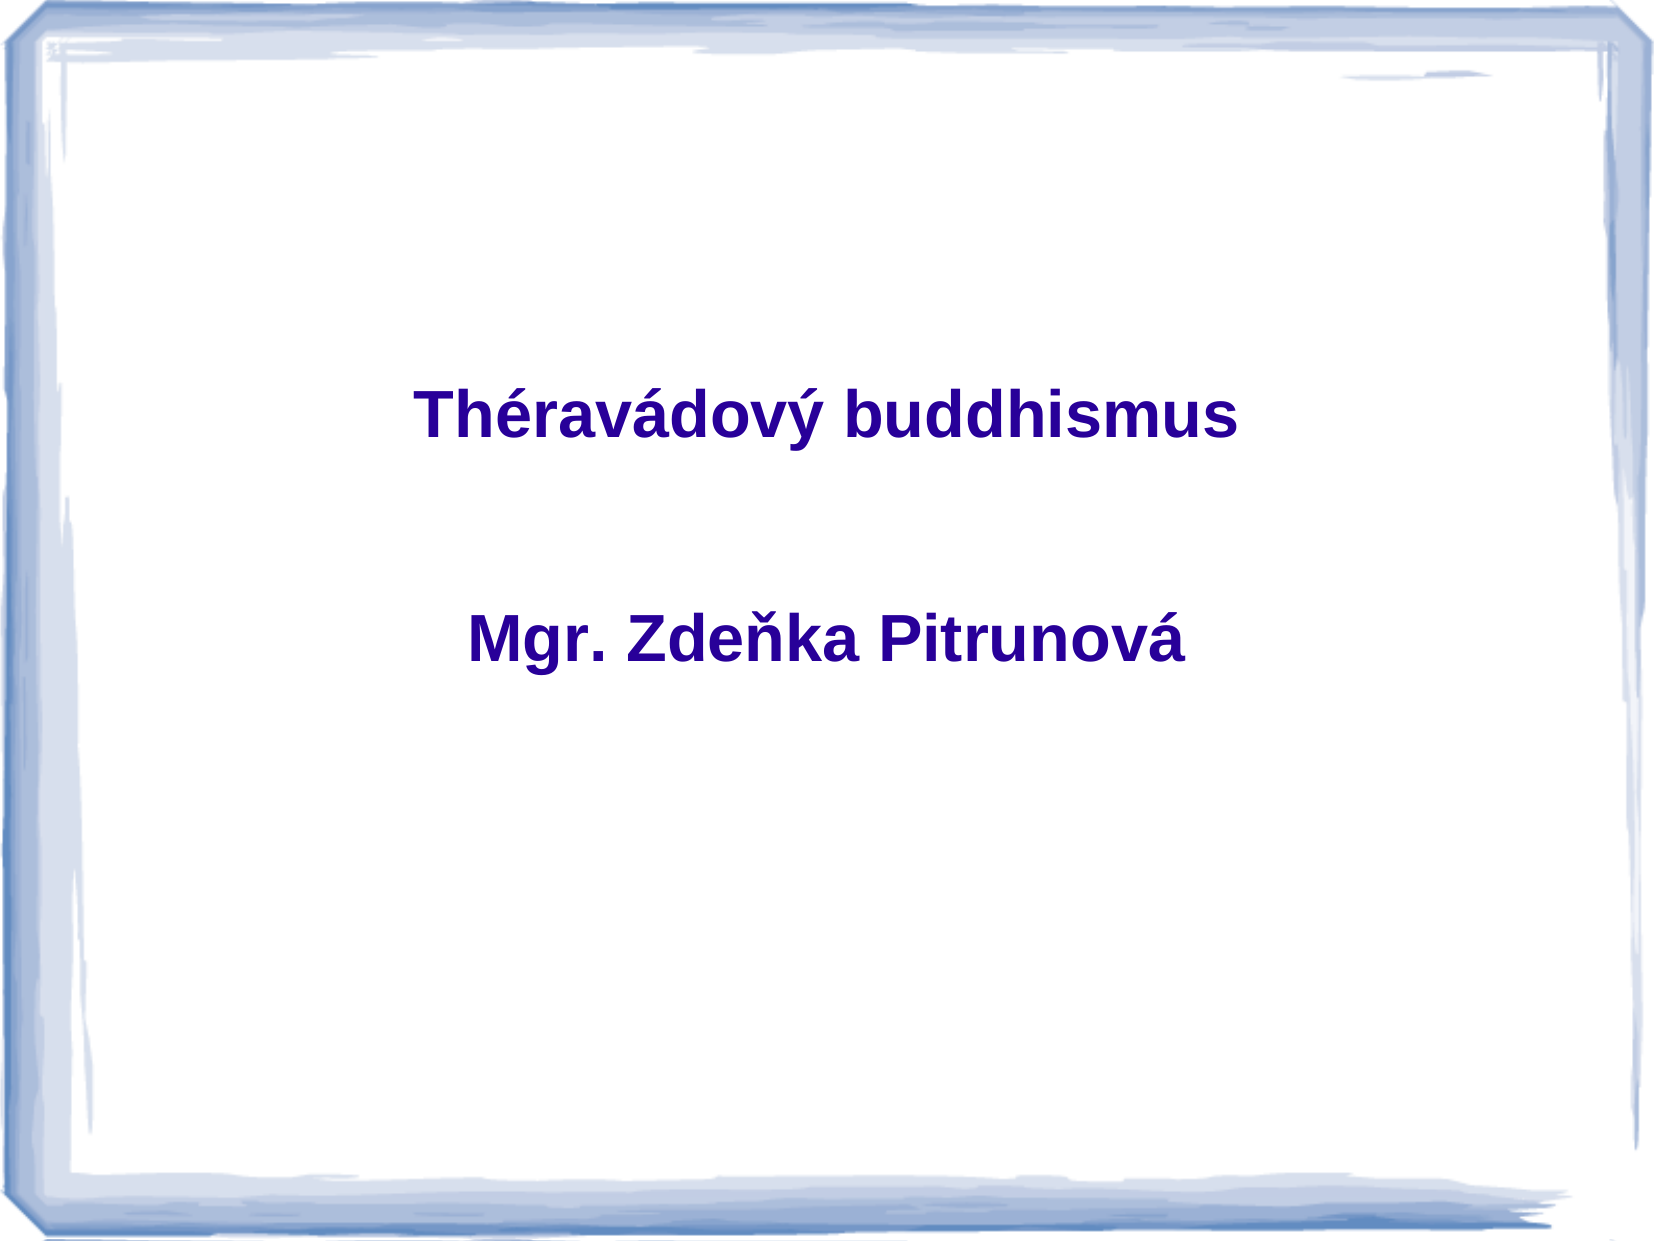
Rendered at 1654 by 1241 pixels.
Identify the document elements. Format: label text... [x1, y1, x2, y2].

picture [0, 0, 1654, 1241]
subtitle Théravádový buddhismus Mgr. Zdeňka Pitrunová [82, 49, 1571, 1004]
